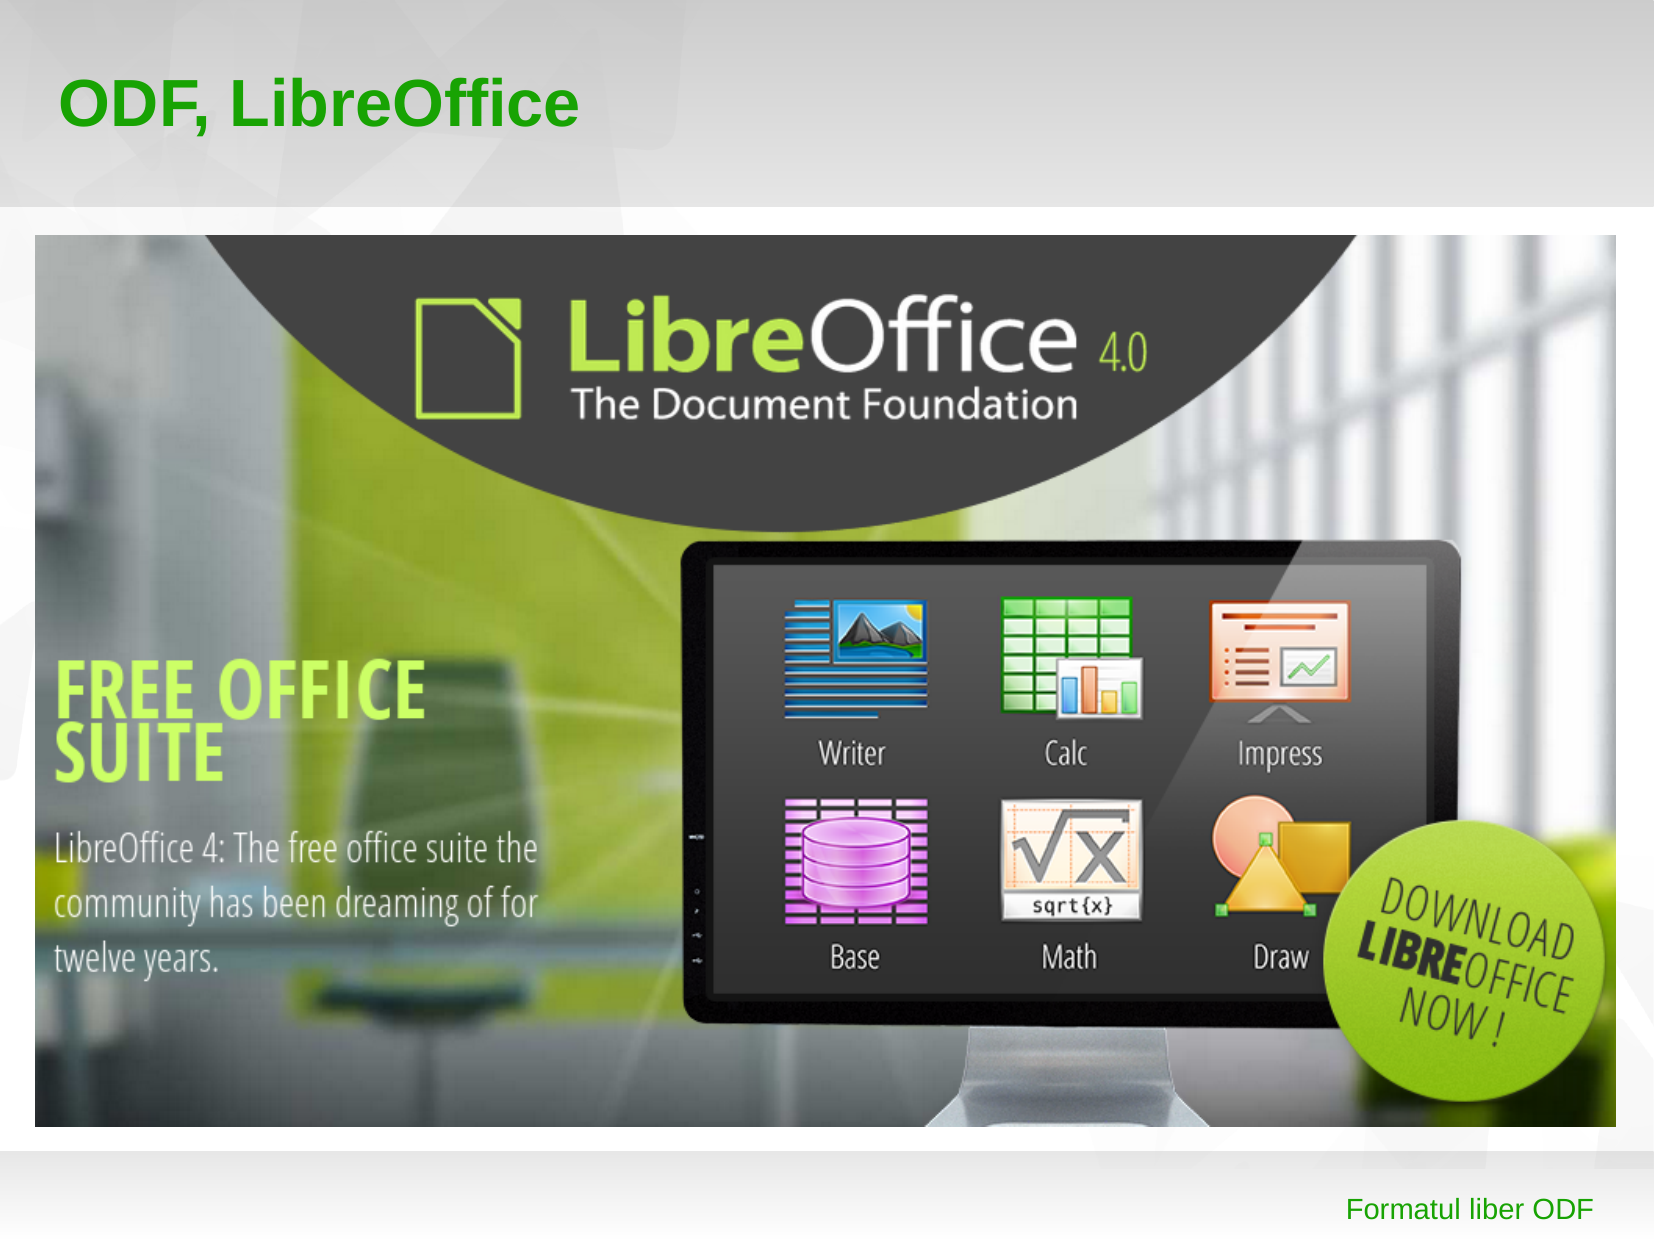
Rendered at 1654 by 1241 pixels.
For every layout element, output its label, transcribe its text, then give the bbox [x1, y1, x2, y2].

picture [0, 0, 1654, 1169]
title ODF, LibreOffice [59, 29, 1595, 178]
